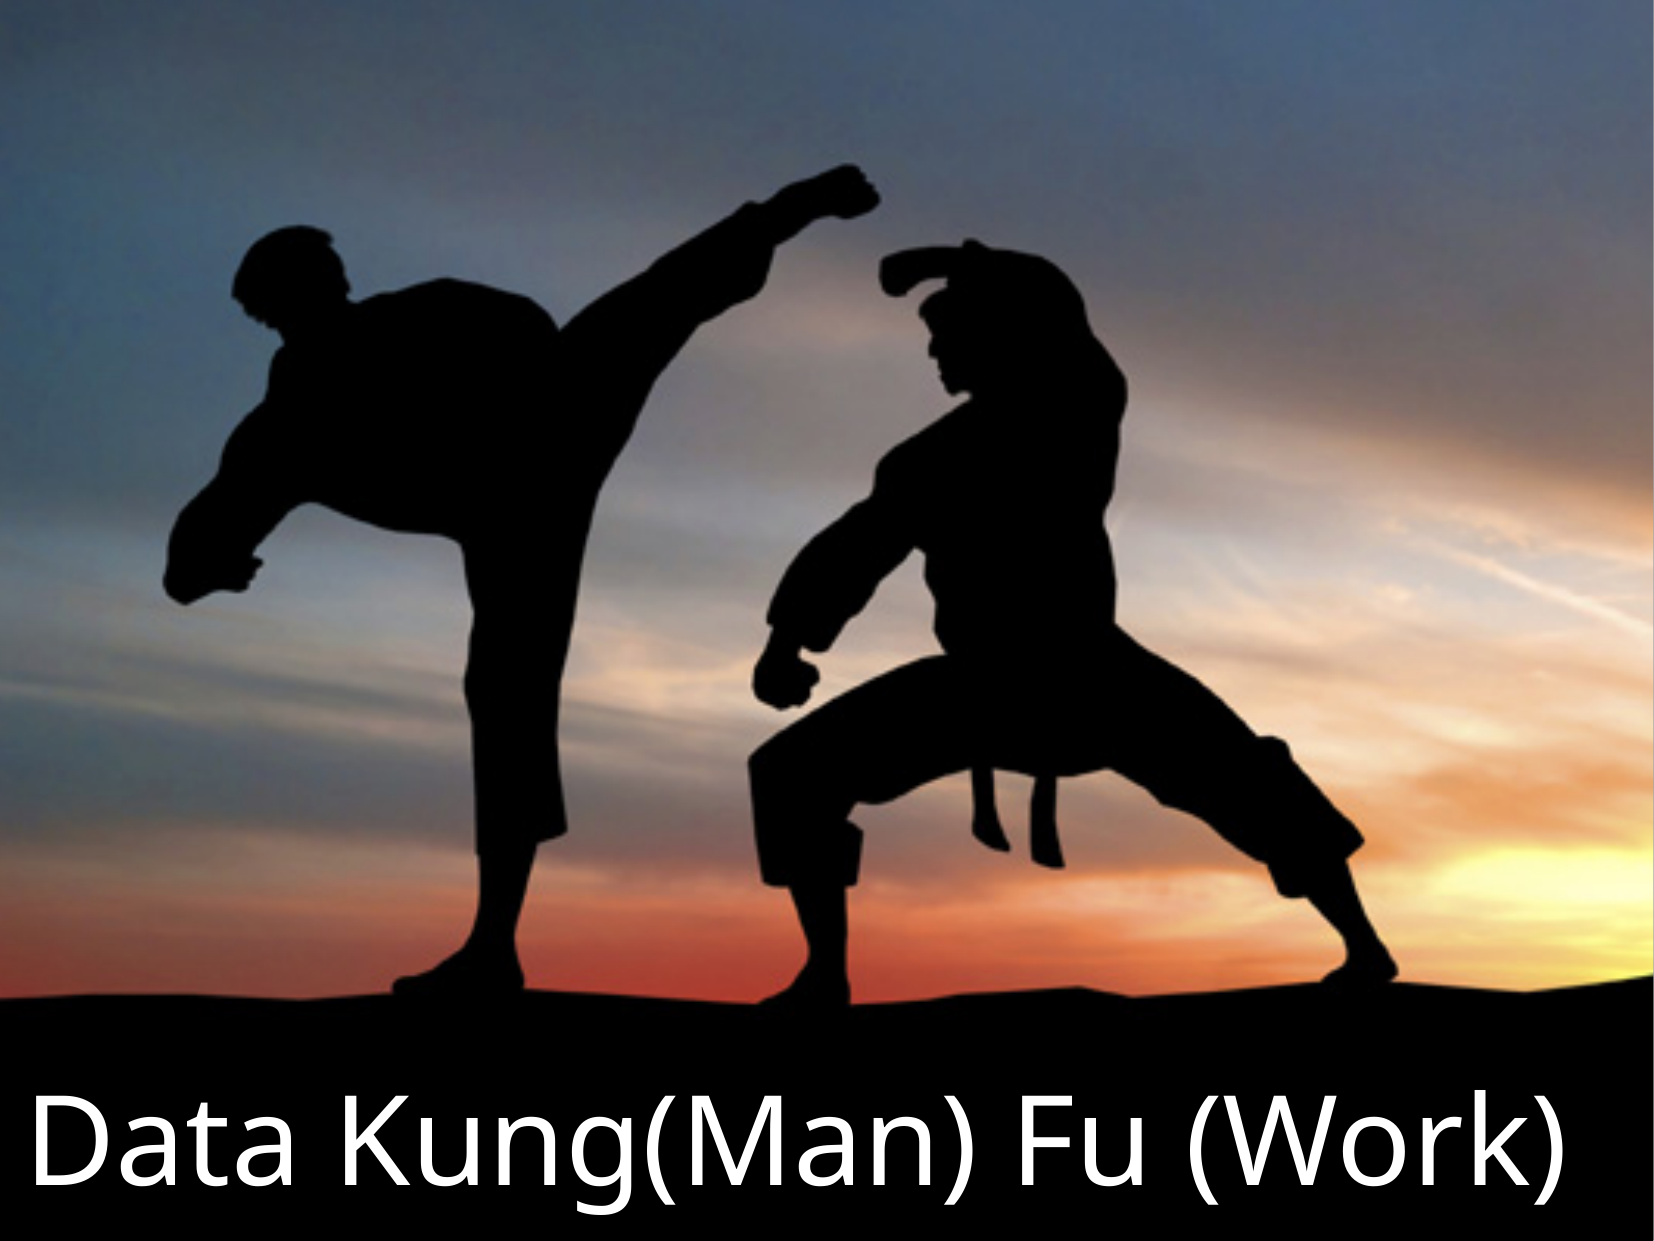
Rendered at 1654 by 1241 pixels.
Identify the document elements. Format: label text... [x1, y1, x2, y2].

title Data Kung(Man) Fu (Work) [0, 1033, 1654, 1241]
picture [0, 0, 1654, 1033]
